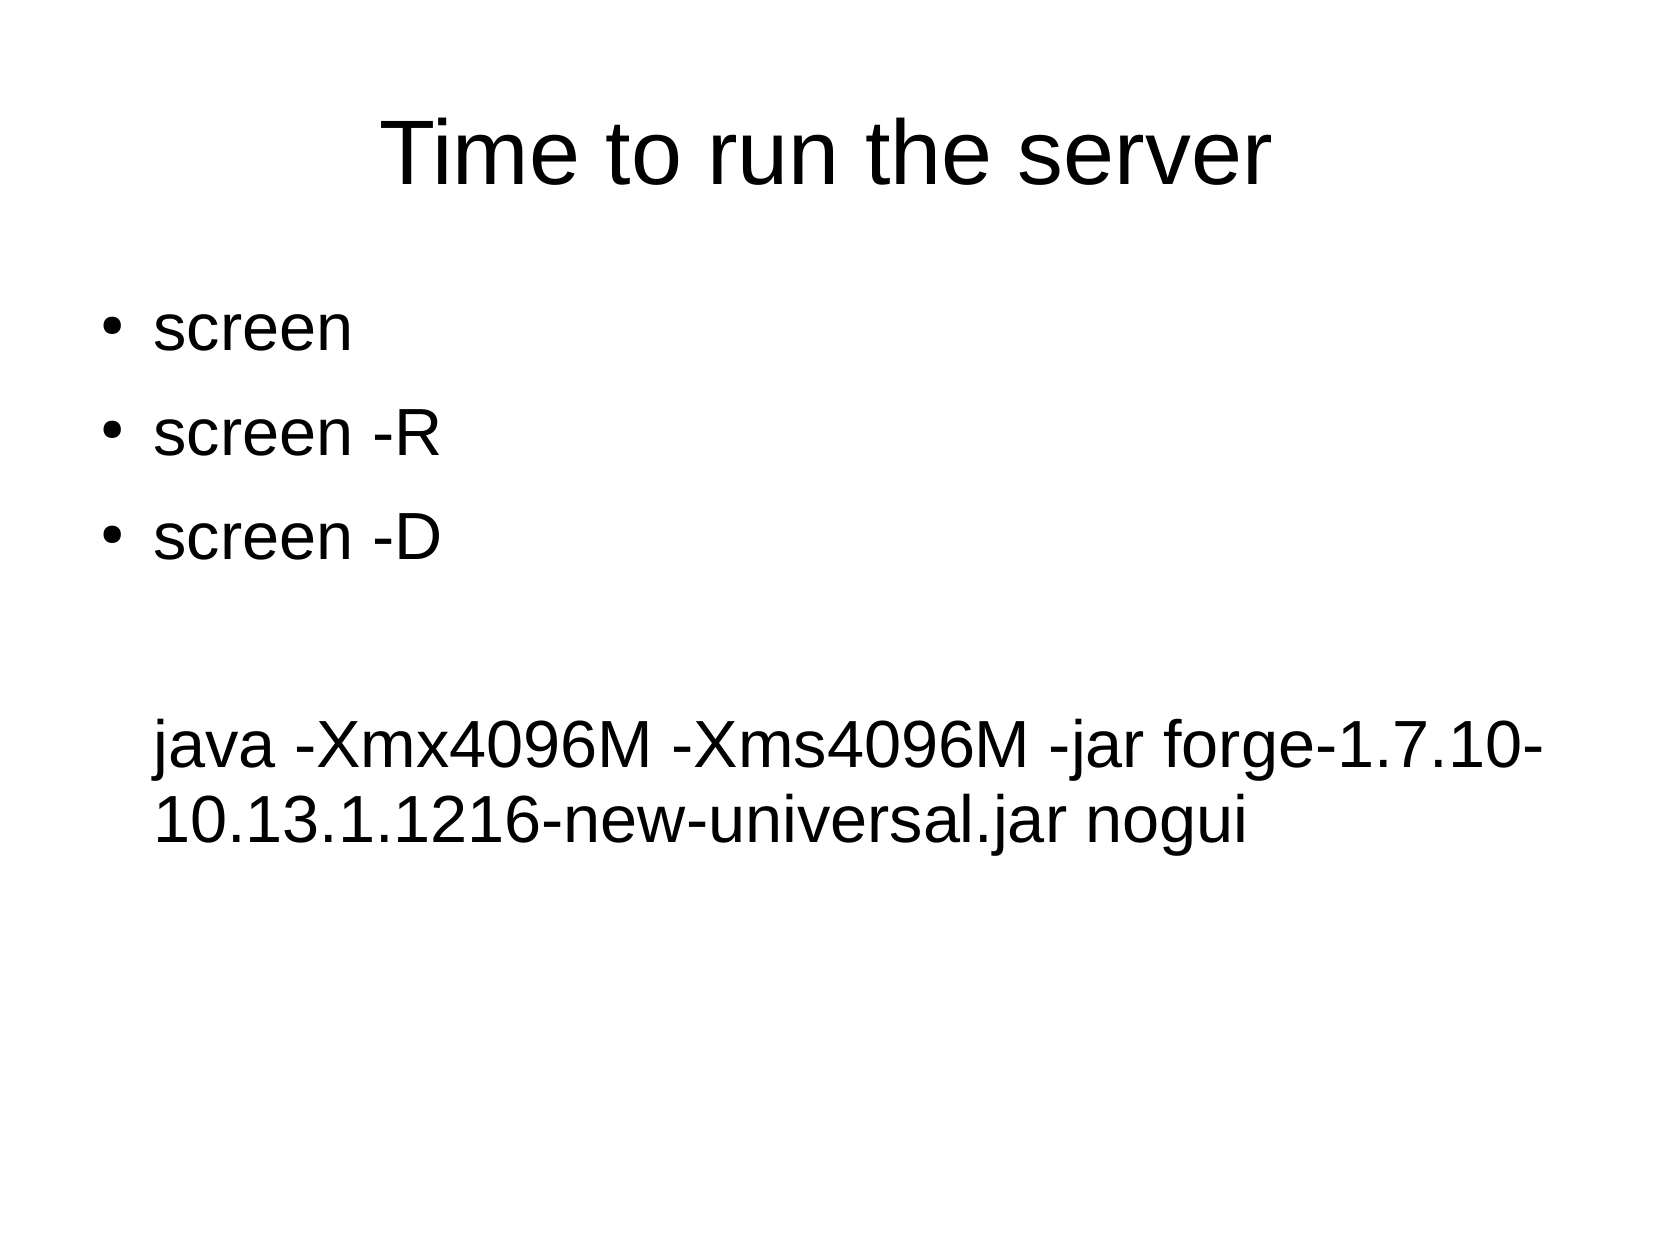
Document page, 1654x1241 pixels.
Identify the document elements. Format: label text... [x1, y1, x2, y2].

list screen screen -R screen -D java -Xmx4096M -Xms4096M -jar forge-1.7.10-10.13.1.1216-new-universal.jar nogui [82, 290, 1571, 1010]
title Time to run the server [82, 49, 1571, 257]
